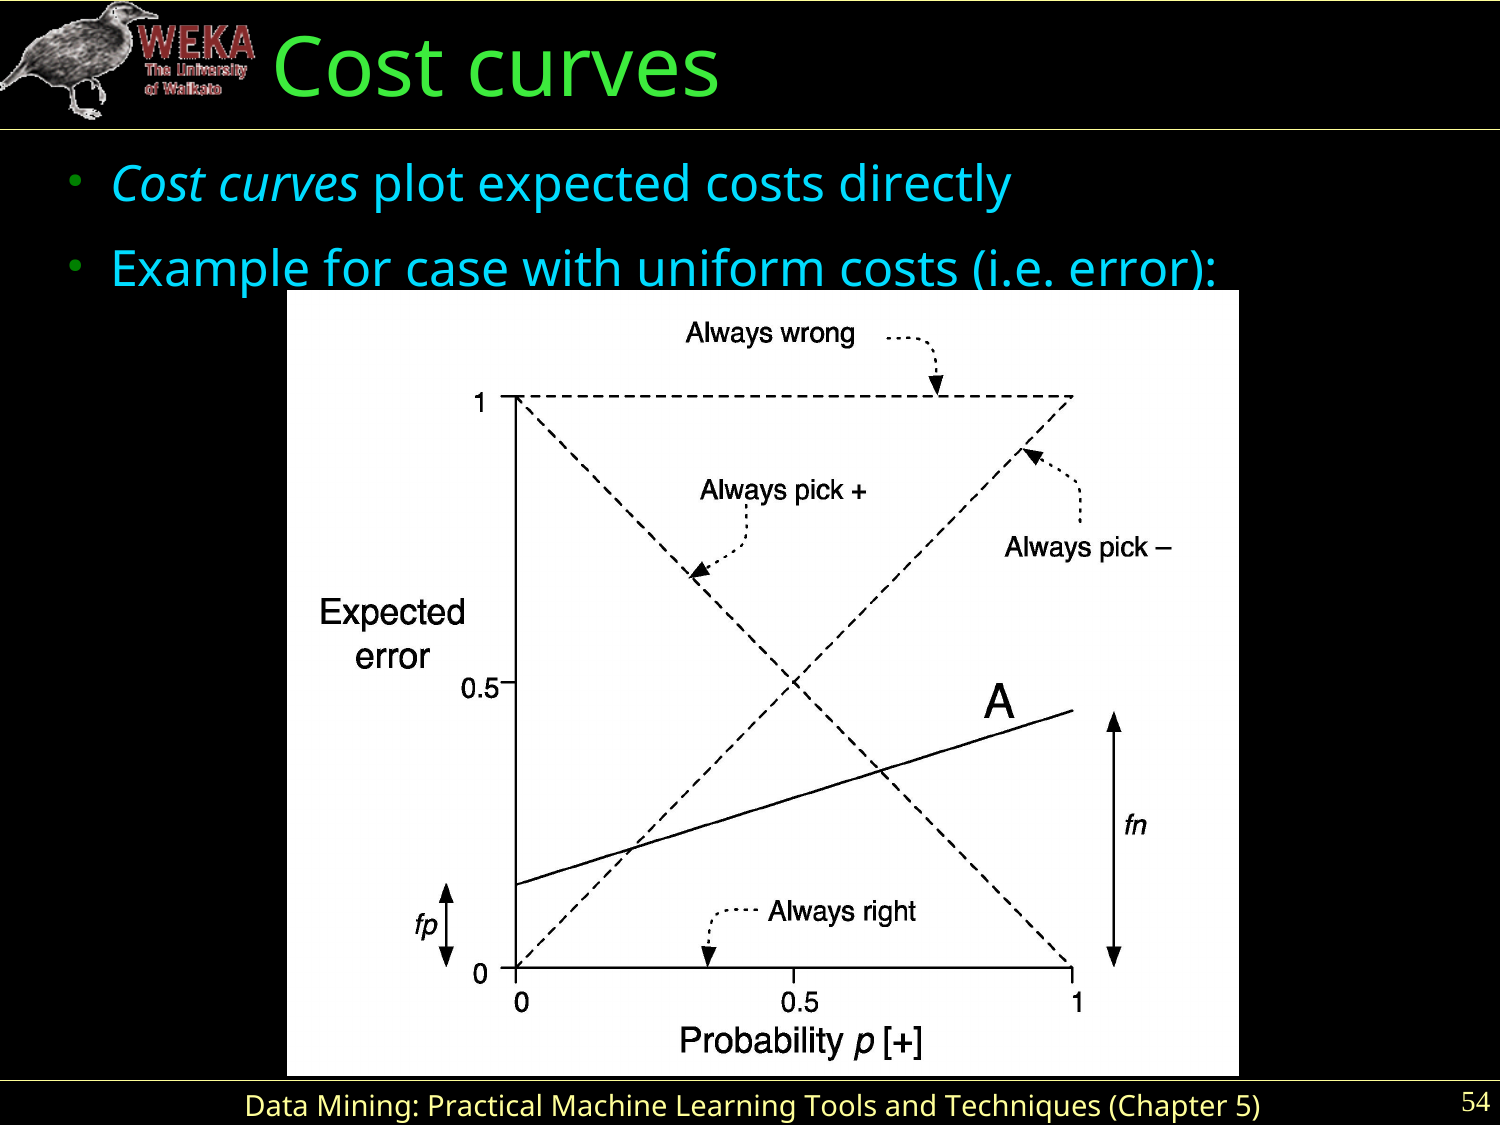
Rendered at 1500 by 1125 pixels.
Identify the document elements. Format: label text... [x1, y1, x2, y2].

list Cost curves plot expected costs directly Example for case with uniform costs (i.e. error): [67, 147, 1418, 1064]
picture [287, 290, 1239, 1076]
title Cost curves [353, 0, 1429, 159]
picture [0, 1, 266, 129]
